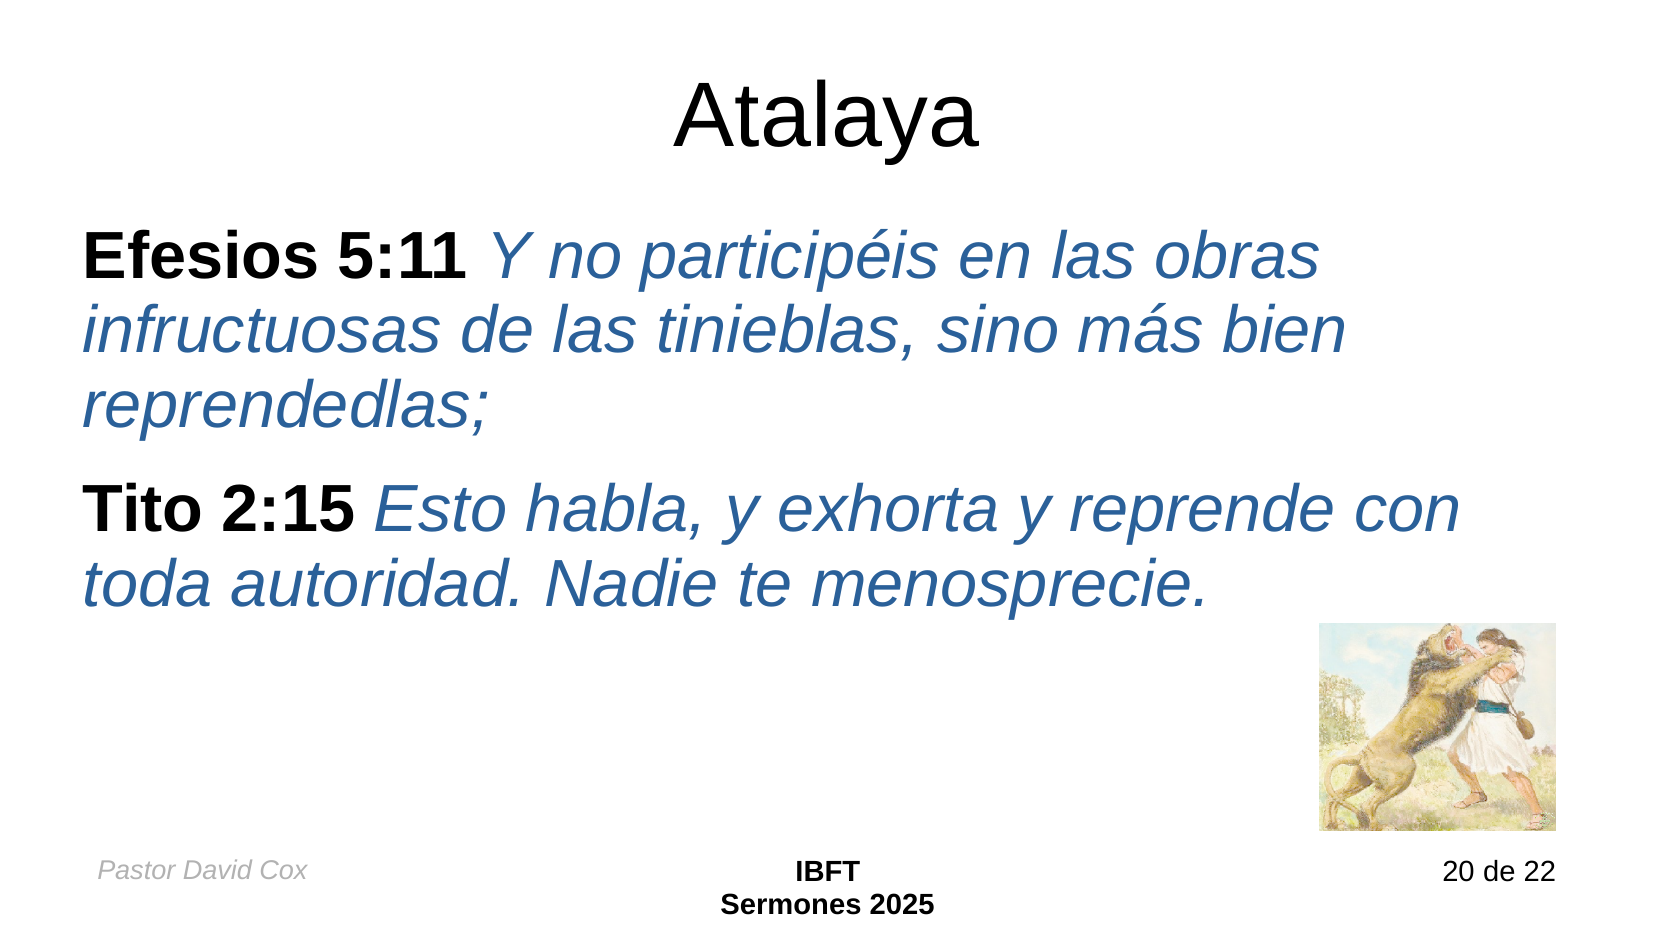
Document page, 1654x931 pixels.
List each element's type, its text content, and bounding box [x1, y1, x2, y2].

title Atalaya [82, 37, 1571, 193]
list Efesios 5:11 Y no participéis en las obras infructuosas de las tinieblas, sino más bien reprendedlas; Tito 2:15 Esto habla, y exhorta y reprende con toda autoridad. Nadie te menosprecie. [82, 217, 1571, 758]
picture [1319, 758, 1556, 831]
